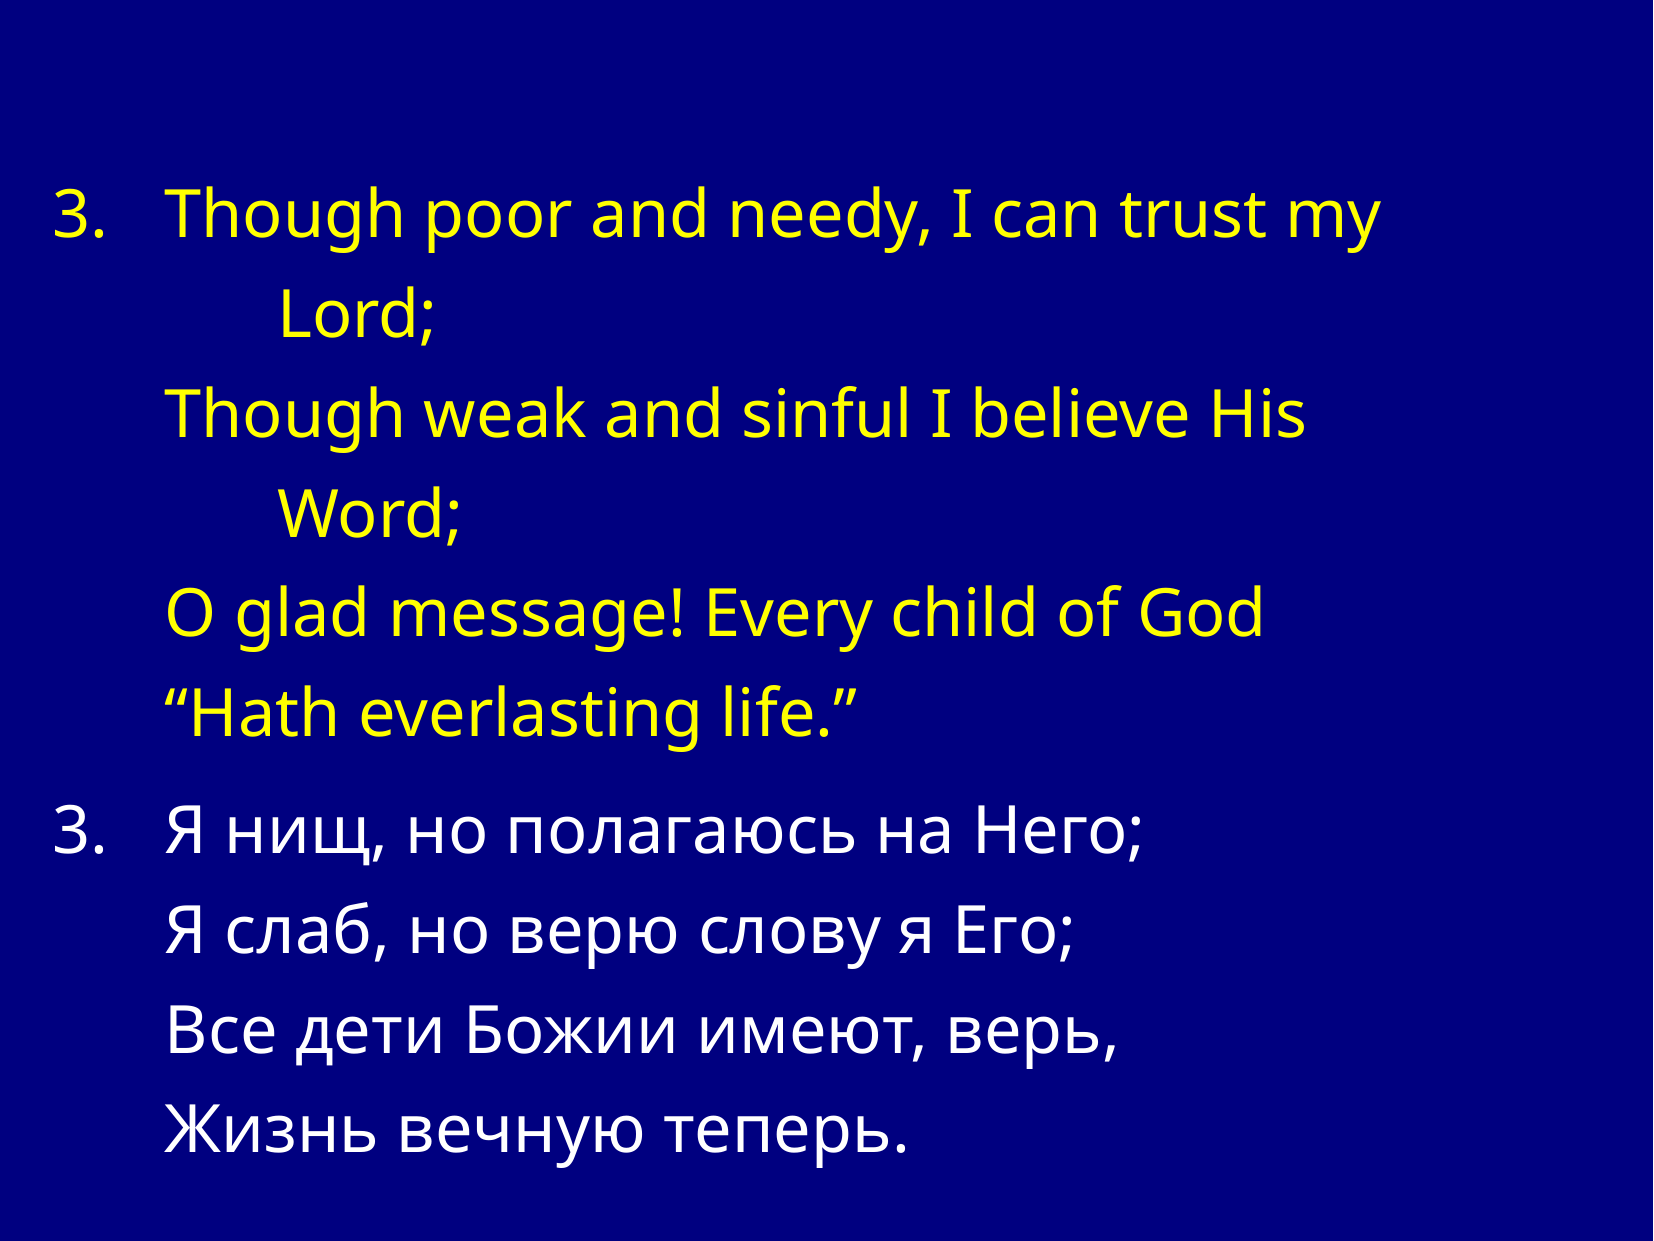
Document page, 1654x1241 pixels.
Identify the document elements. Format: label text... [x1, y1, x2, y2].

text_box 3. Though poor and needy, I can trust my Lord; Though weak and sinful I believe His Word; O glad message! Every child of God “Hath everlasting life.” [37, 150, 1653, 713]
text_box 3. Я нищ, но полагаюсь на Него; Я слаб, но верю слову я Его; Все дети Божии имеют, верь, Жизнь вечную теперь. [37, 675, 1576, 1163]
